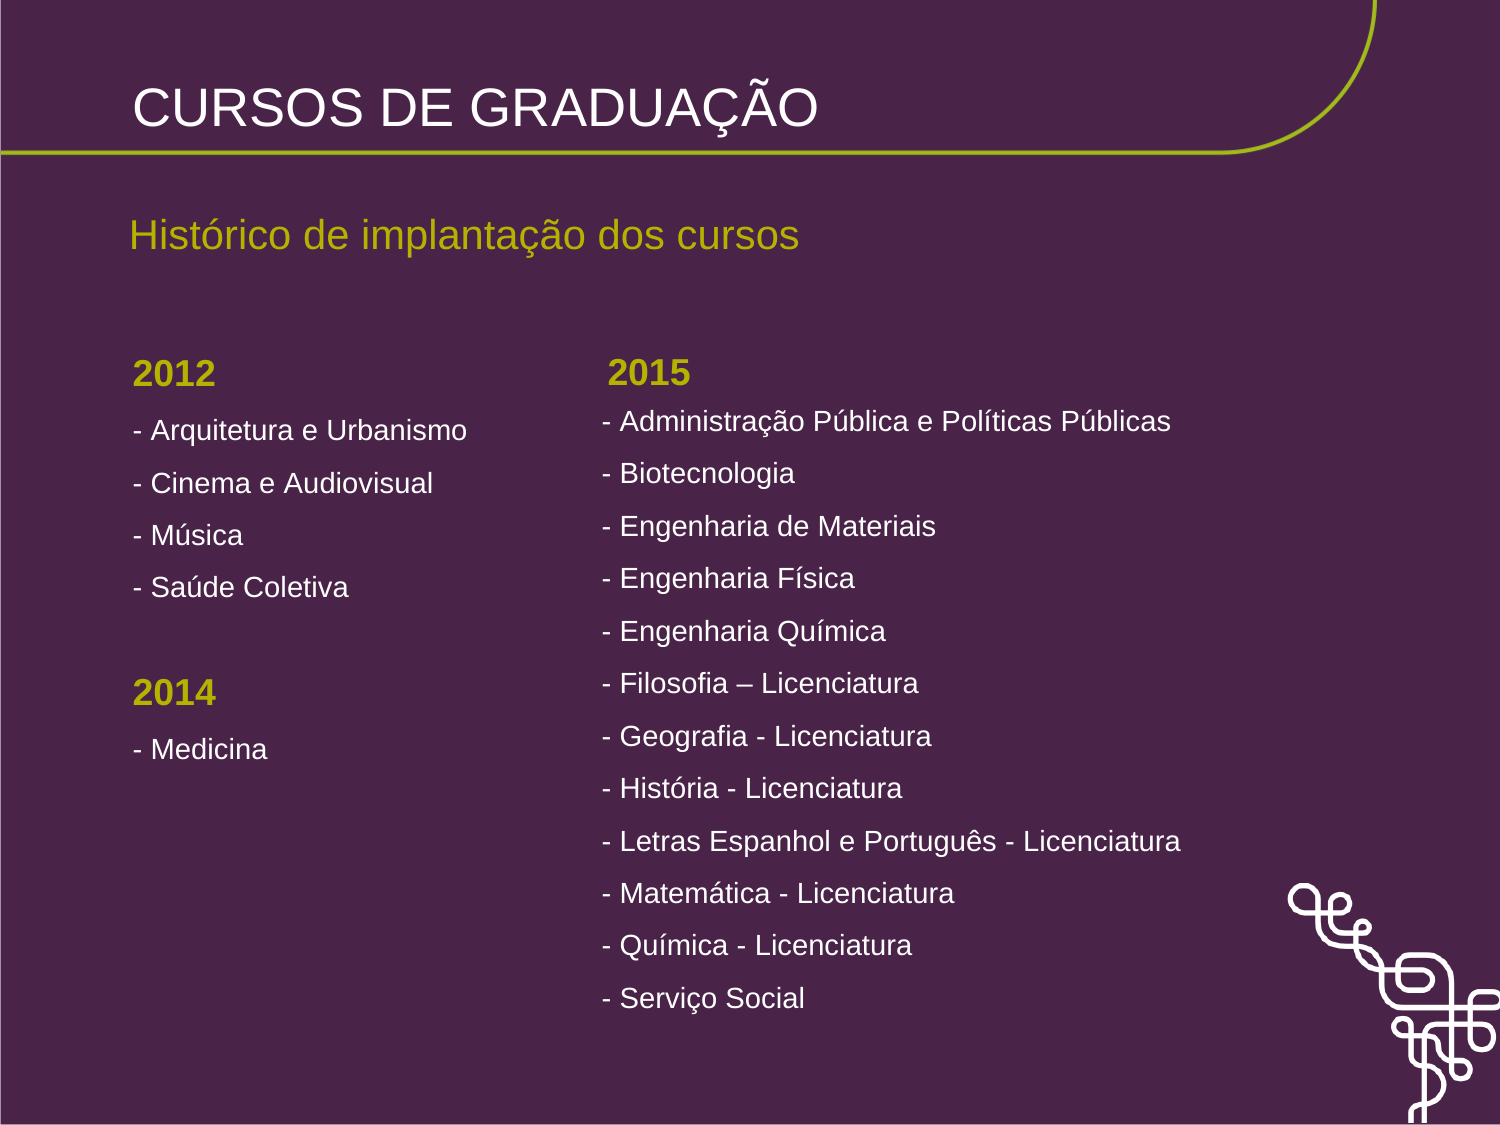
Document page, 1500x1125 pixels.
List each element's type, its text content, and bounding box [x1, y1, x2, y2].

text_box Histórico de implantação dos cursos [114, 200, 1367, 267]
text_box 2014 - Medicina [117, 637, 520, 774]
text_box - Administração Pública e Políticas Públicas - Biotecnologia - Engenharia de Materiais - Engenharia Física - Engenharia Química - Filosofia – Licenciatura - Geografia - Licenciatura - História - Licenciatura - Letras Espanhol e Português - Licenciatura - Matemática - Licenciatura - Química - Licenciatura - Serviço Social [586, 377, 1296, 1022]
text_box CURSOS DE GRADUAÇÃO [117, 64, 1093, 145]
text_box 2015 [592, 318, 1231, 402]
picture [0, 0, 1500, 1125]
text_box 2012 - Arquitetura e Urbanismo - Cinema e Audiovisual - Música - Saúde Coletiva [117, 318, 544, 612]
